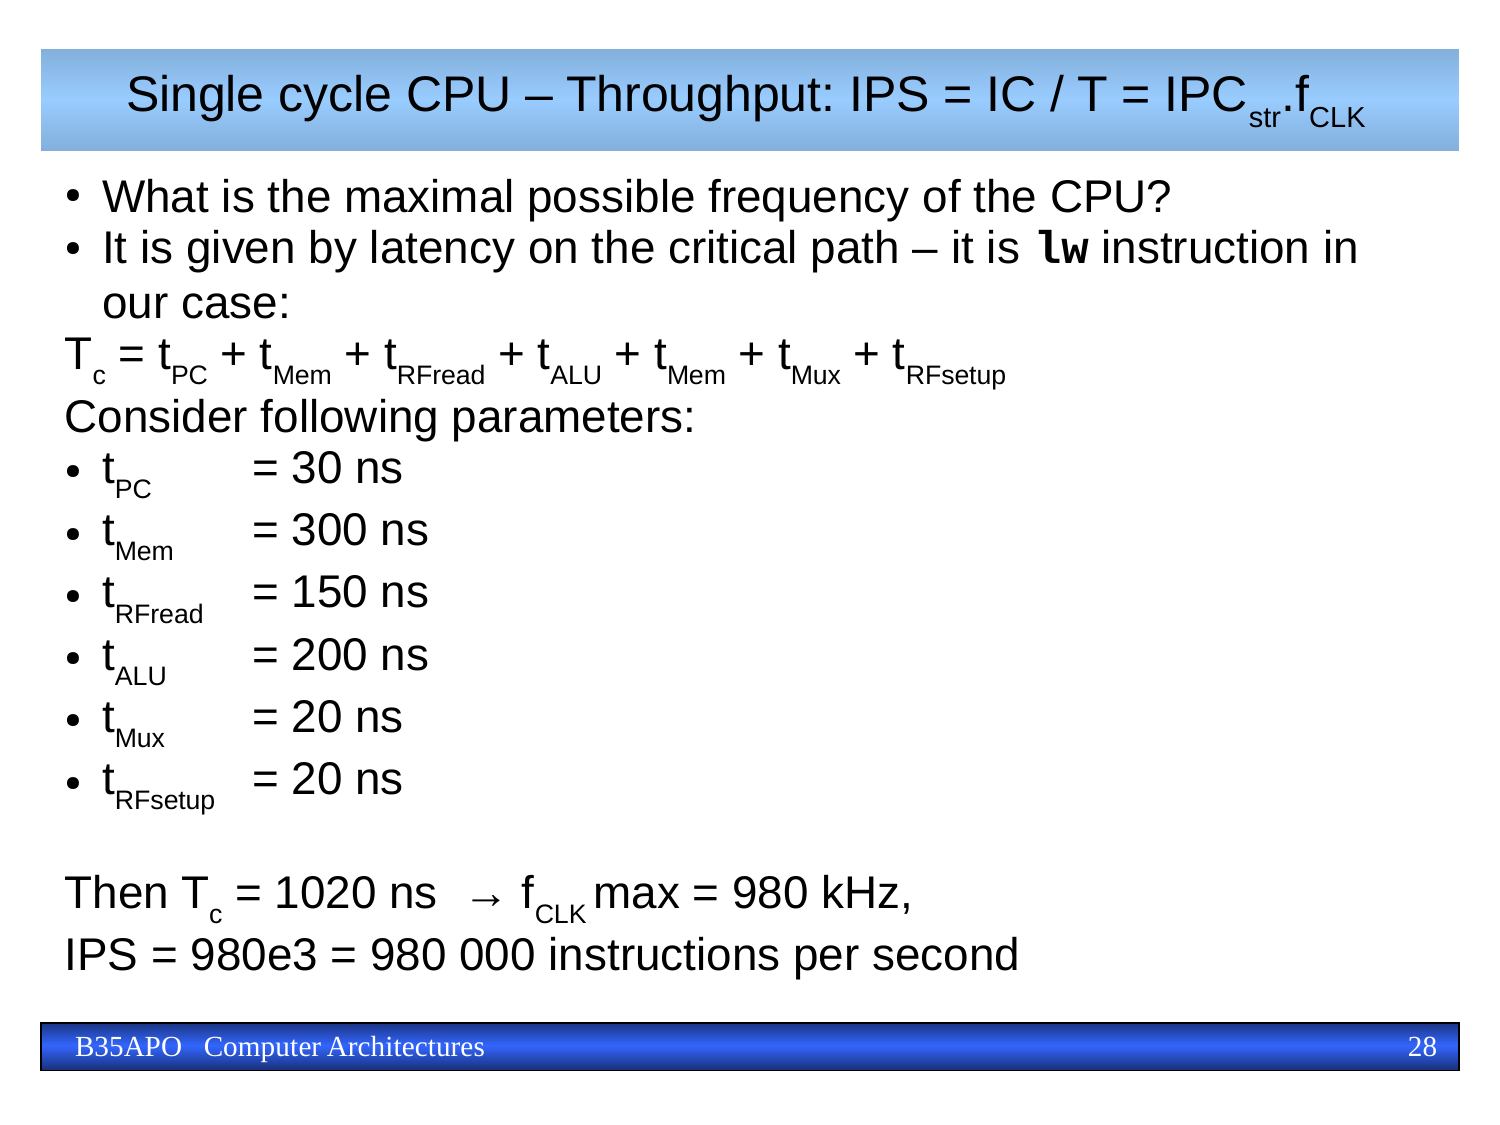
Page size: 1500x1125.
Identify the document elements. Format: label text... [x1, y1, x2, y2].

title Single cycle CPU – Throughput: IPS = IC / T = IPCstr.fCLK [41, 49, 1459, 151]
text_box What is the maximal possible frequency of the CPU? It is given by latency on the critical path – it is lw instruction in our case: Tc = tPC + tMem + tRFread + tALU + tMem + tMux + tRFsetup Consider following parameters: tPC = 30 ns tMem = 300 ns tRFread = 150 ns tALU = 200 ns tMux = 20 ns tRFsetup = 20 ns Then Tc = 1020 ns → fCLK max = 980 kHz, IPS = 980e3 = 980 000 instructions per second [49, 163, 1450, 988]
